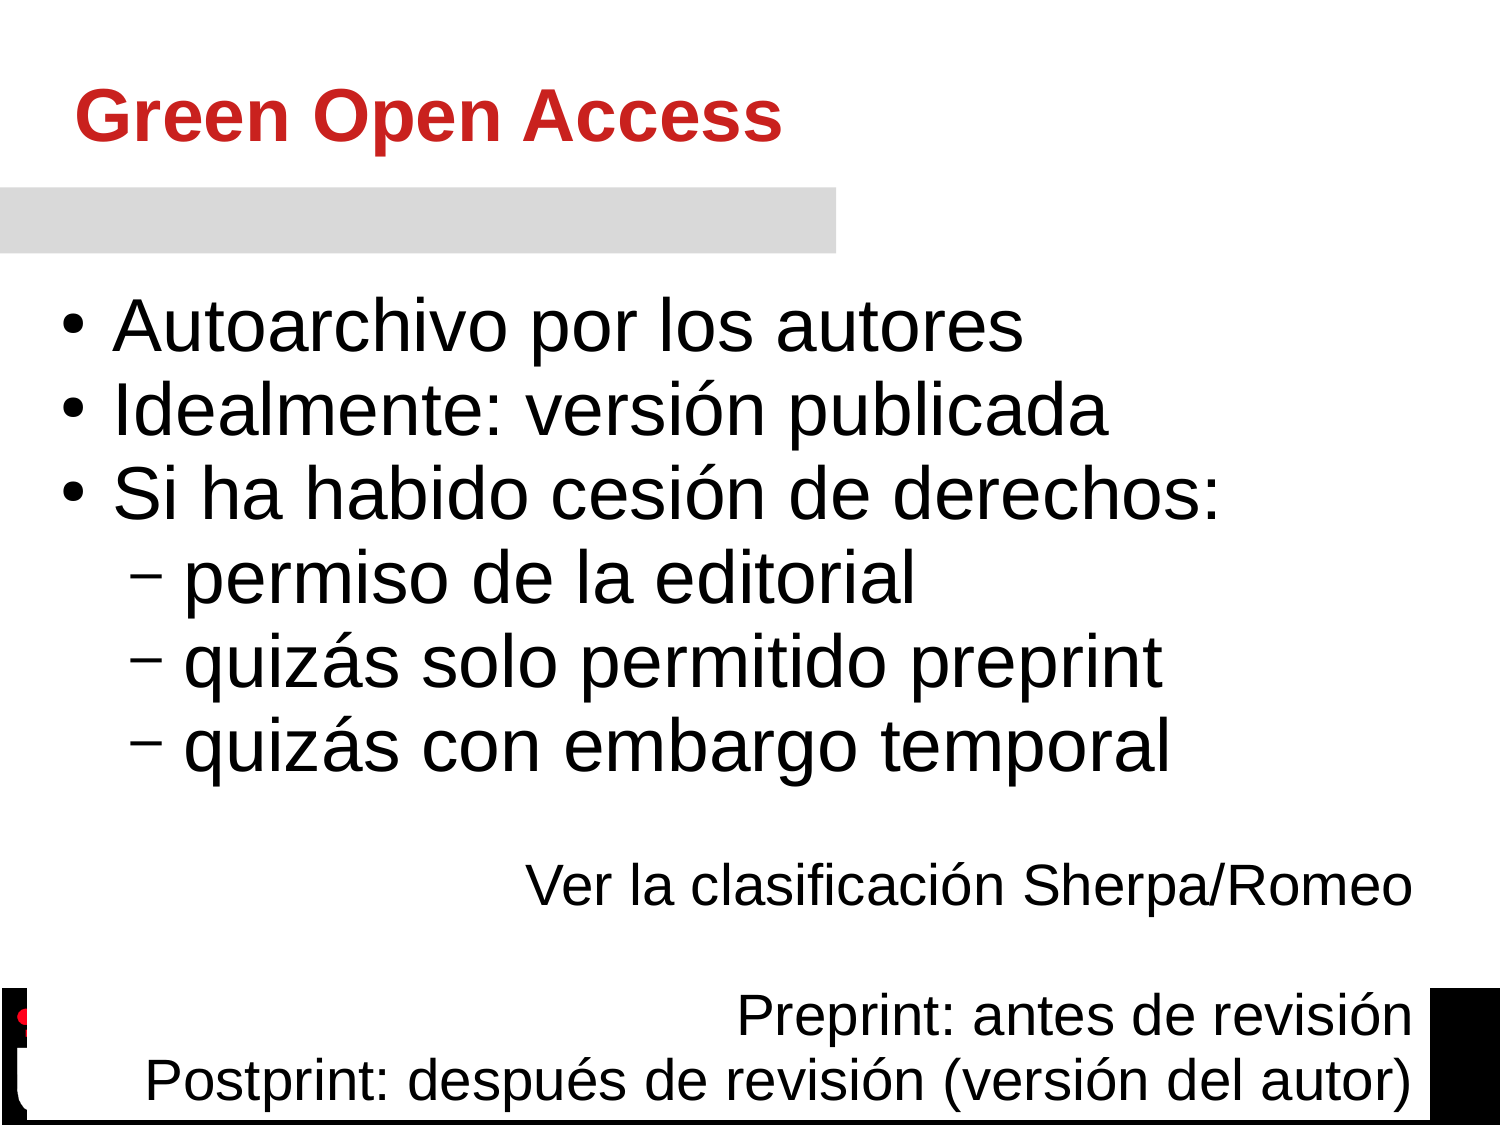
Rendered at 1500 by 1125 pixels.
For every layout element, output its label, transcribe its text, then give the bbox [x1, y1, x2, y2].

picture [17, 994, 27, 1120]
text_box Green Open Access [60, 66, 991, 249]
title [75, 7, 1425, 196]
text_box Autoarchivo por los autores Idealmente: versión publicada Si ha habido cesión de derechos: permiso de la editorial quizás solo permitido preprint quizás con embargo temporal Ver la clasificación Sherpa/Romeo Preprint: antes de revisión Postprint: después de revisión (versión del autor) [27, 276, 1430, 1120]
